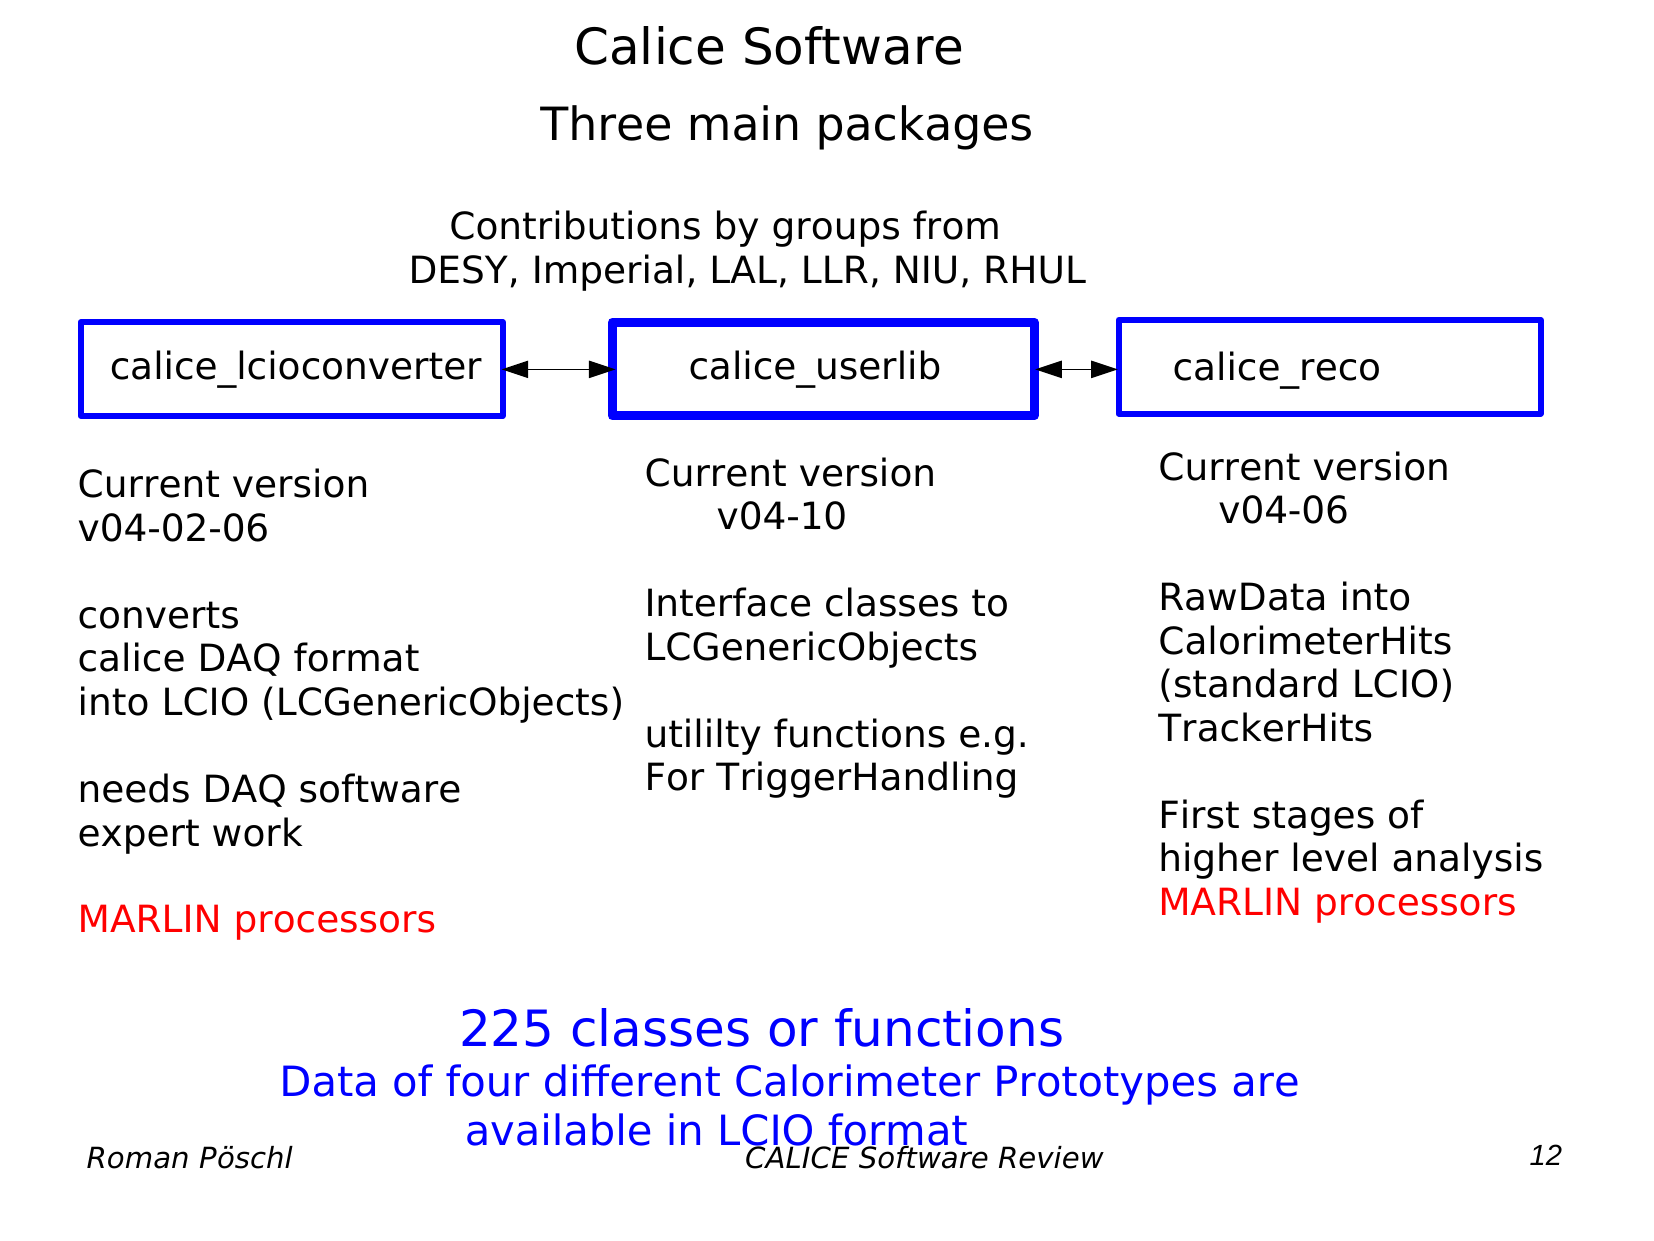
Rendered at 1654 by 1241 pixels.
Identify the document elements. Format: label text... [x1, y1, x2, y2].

text_box Three main packages Contributions by groups from DESY, Imperial, LAL, LLR, NIU, RHUL [396, 94, 1071, 293]
text_box calice_lcioconverter [109, 344, 475, 389]
text_box Calice Software [574, 18, 956, 77]
text_box Current version v04-02-06 converts calice DAQ format into LCIO (LCGenericObjects) needs DAQ software expert work MARLIN processors [77, 463, 613, 942]
text_box Current version v04-10 Interface classes to LCGenericObjects utililty functions e.g. For TriggerHandling [644, 451, 1022, 800]
text_box Current version v04-06 RawData into CalorimeterHits (standard LCIO) TrackerHits First stages of higher level analysis MARLIN processors [1158, 445, 1536, 968]
text_box calice_reco [1172, 345, 1378, 390]
text_box calice_userlib [688, 344, 937, 389]
text_box 225 classes or functions Data of four different Calorimeter Prototypes are available in LCIO format [107, 999, 1300, 1155]
